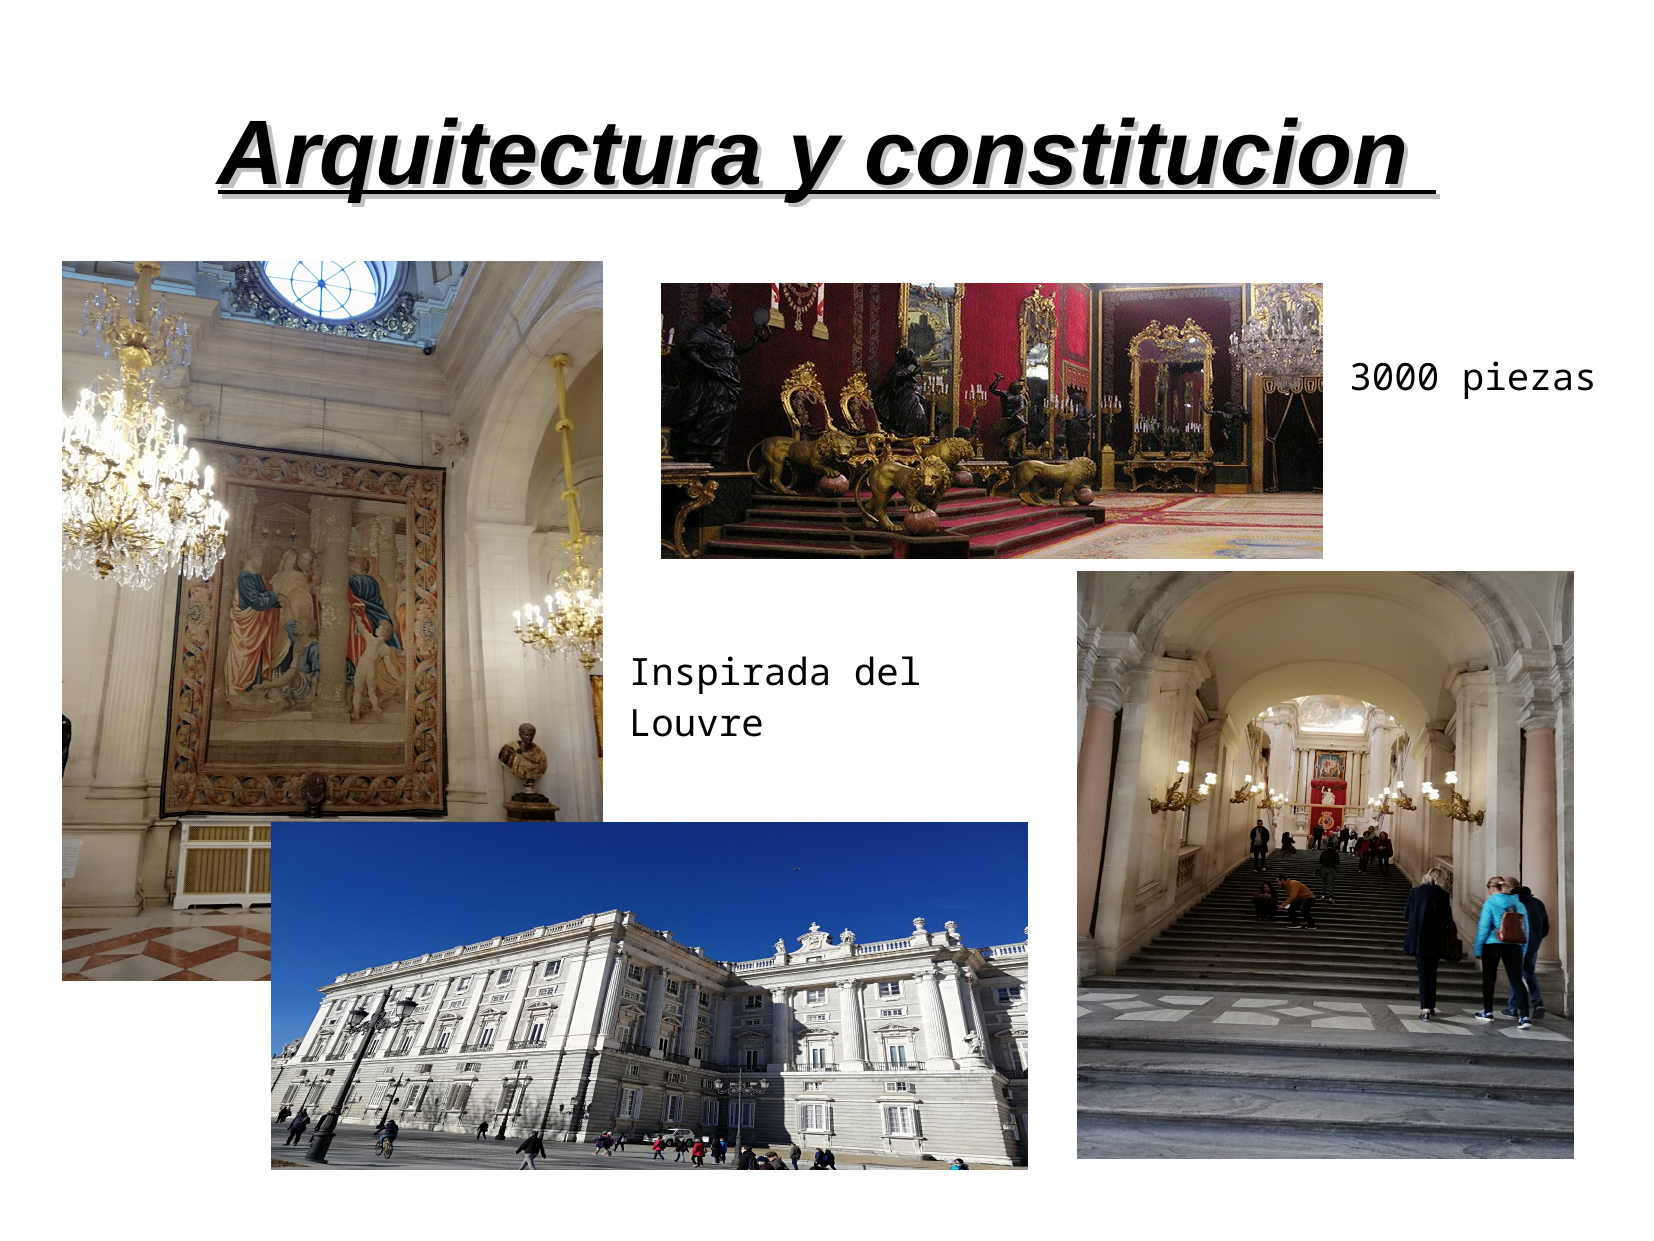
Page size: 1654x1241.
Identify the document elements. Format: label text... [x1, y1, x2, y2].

picture [1077, 571, 1574, 1159]
picture [62, 261, 1028, 1170]
text_box Inspirada del Louvre [614, 637, 1063, 697]
picture [661, 283, 1323, 559]
title Arquitectura y constitucion [82, 49, 1571, 257]
text_box 3000 piezas [1334, 342, 1619, 402]
